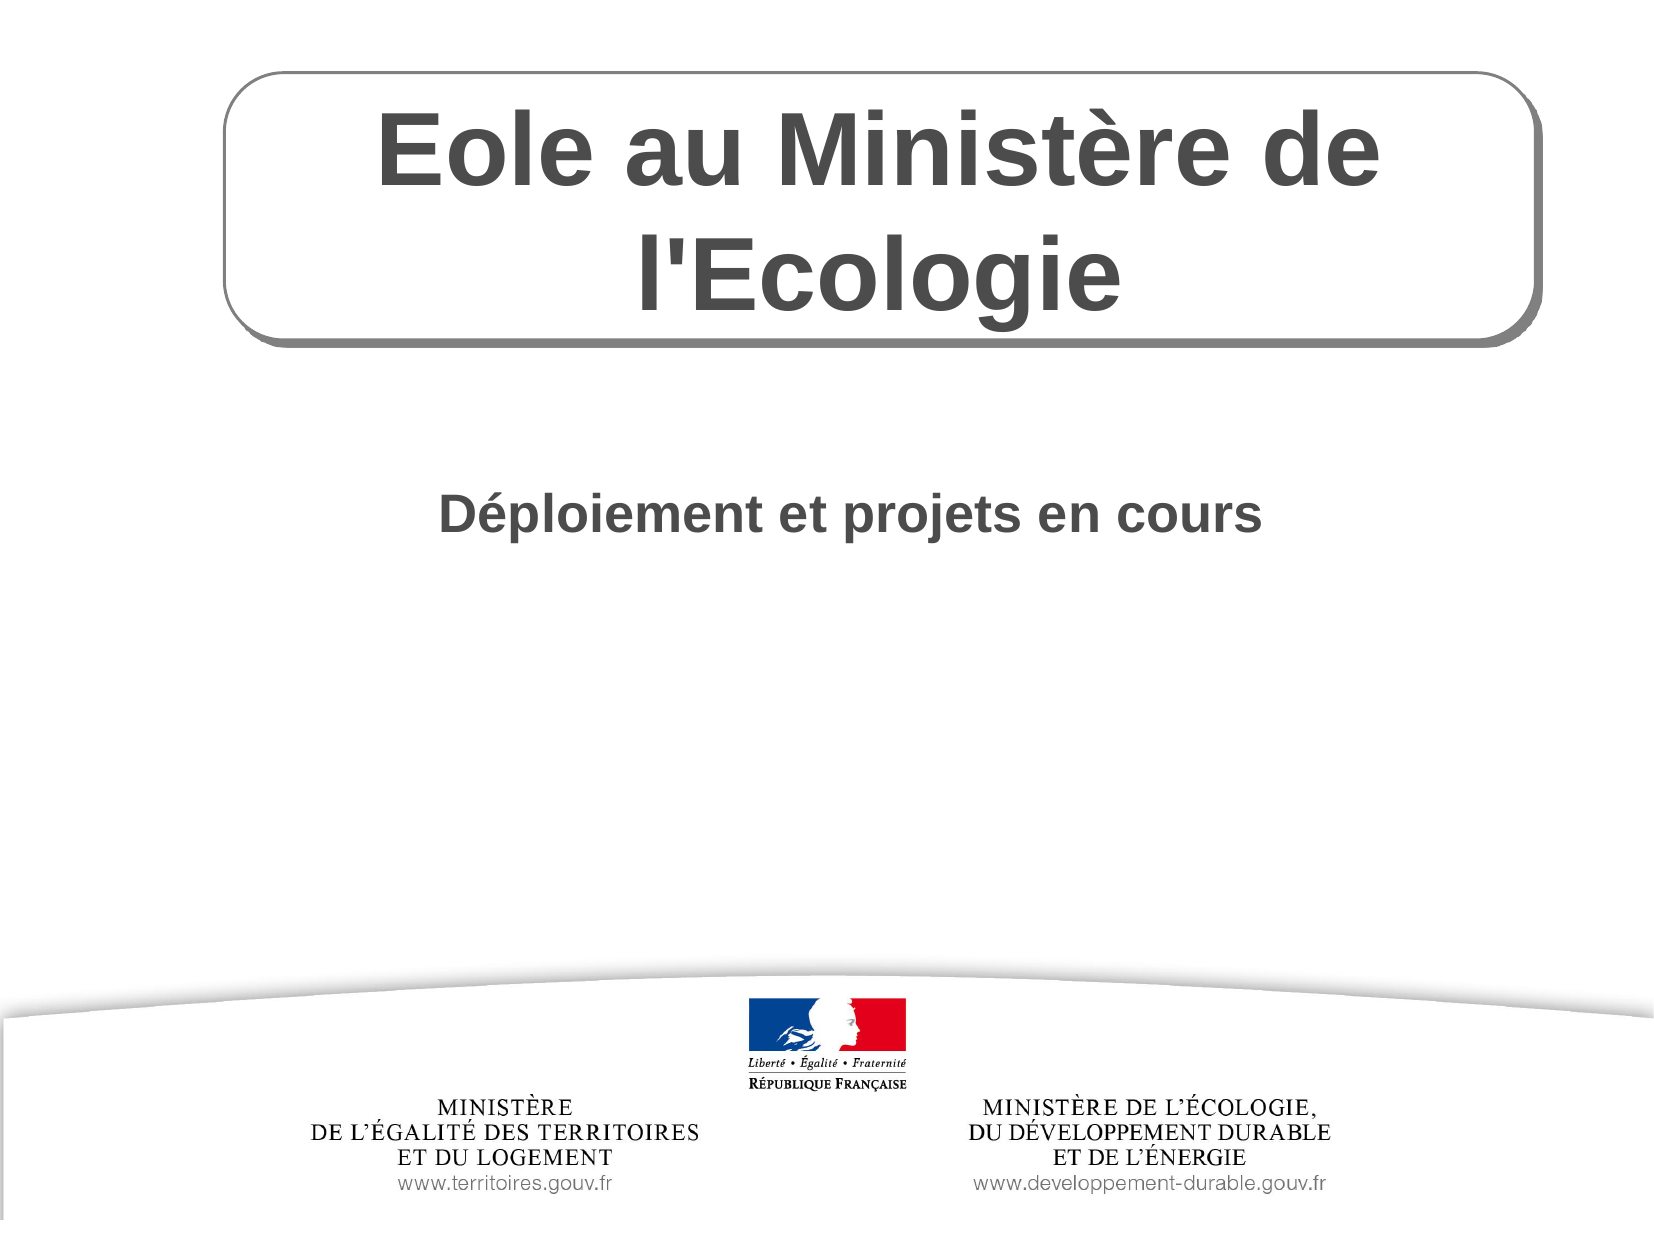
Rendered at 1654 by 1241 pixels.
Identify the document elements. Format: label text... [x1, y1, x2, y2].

title Eole au Ministère de l'Ecologie [224, 72, 1536, 340]
list Déploiement et projets en cours [395, 483, 1309, 586]
title Titre [615, 49, 1571, 354]
picture [0, 0, 1654, 1220]
